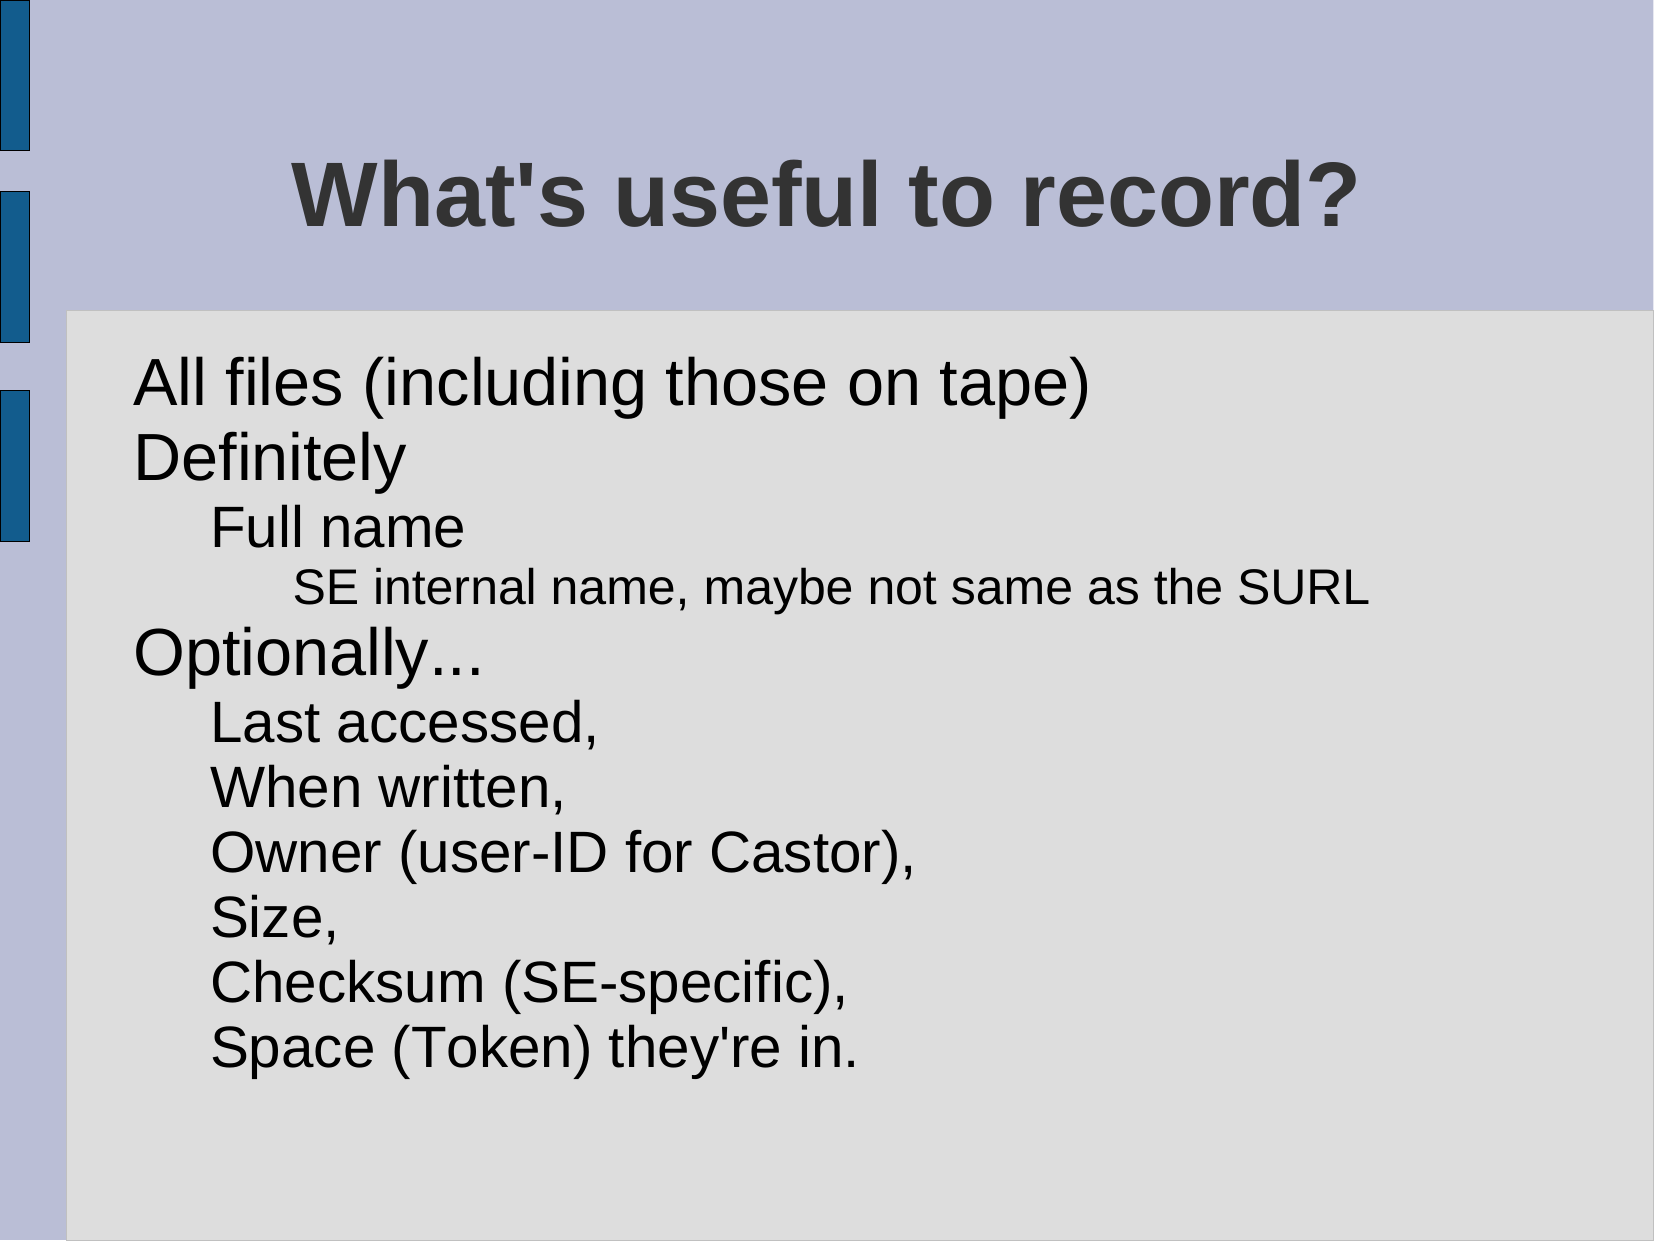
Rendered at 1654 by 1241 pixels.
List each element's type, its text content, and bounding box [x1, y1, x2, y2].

title What's useful to record? [121, 91, 1534, 299]
list All files (including those on tape) Definitely Full name SE internal name, maybe not same as the SURL Optionally... Last accessed, When written, Owner (user-ID for Castor), Size, Checksum (SE-specific), Space (Token) they're in. [115, 344, 1528, 1127]
